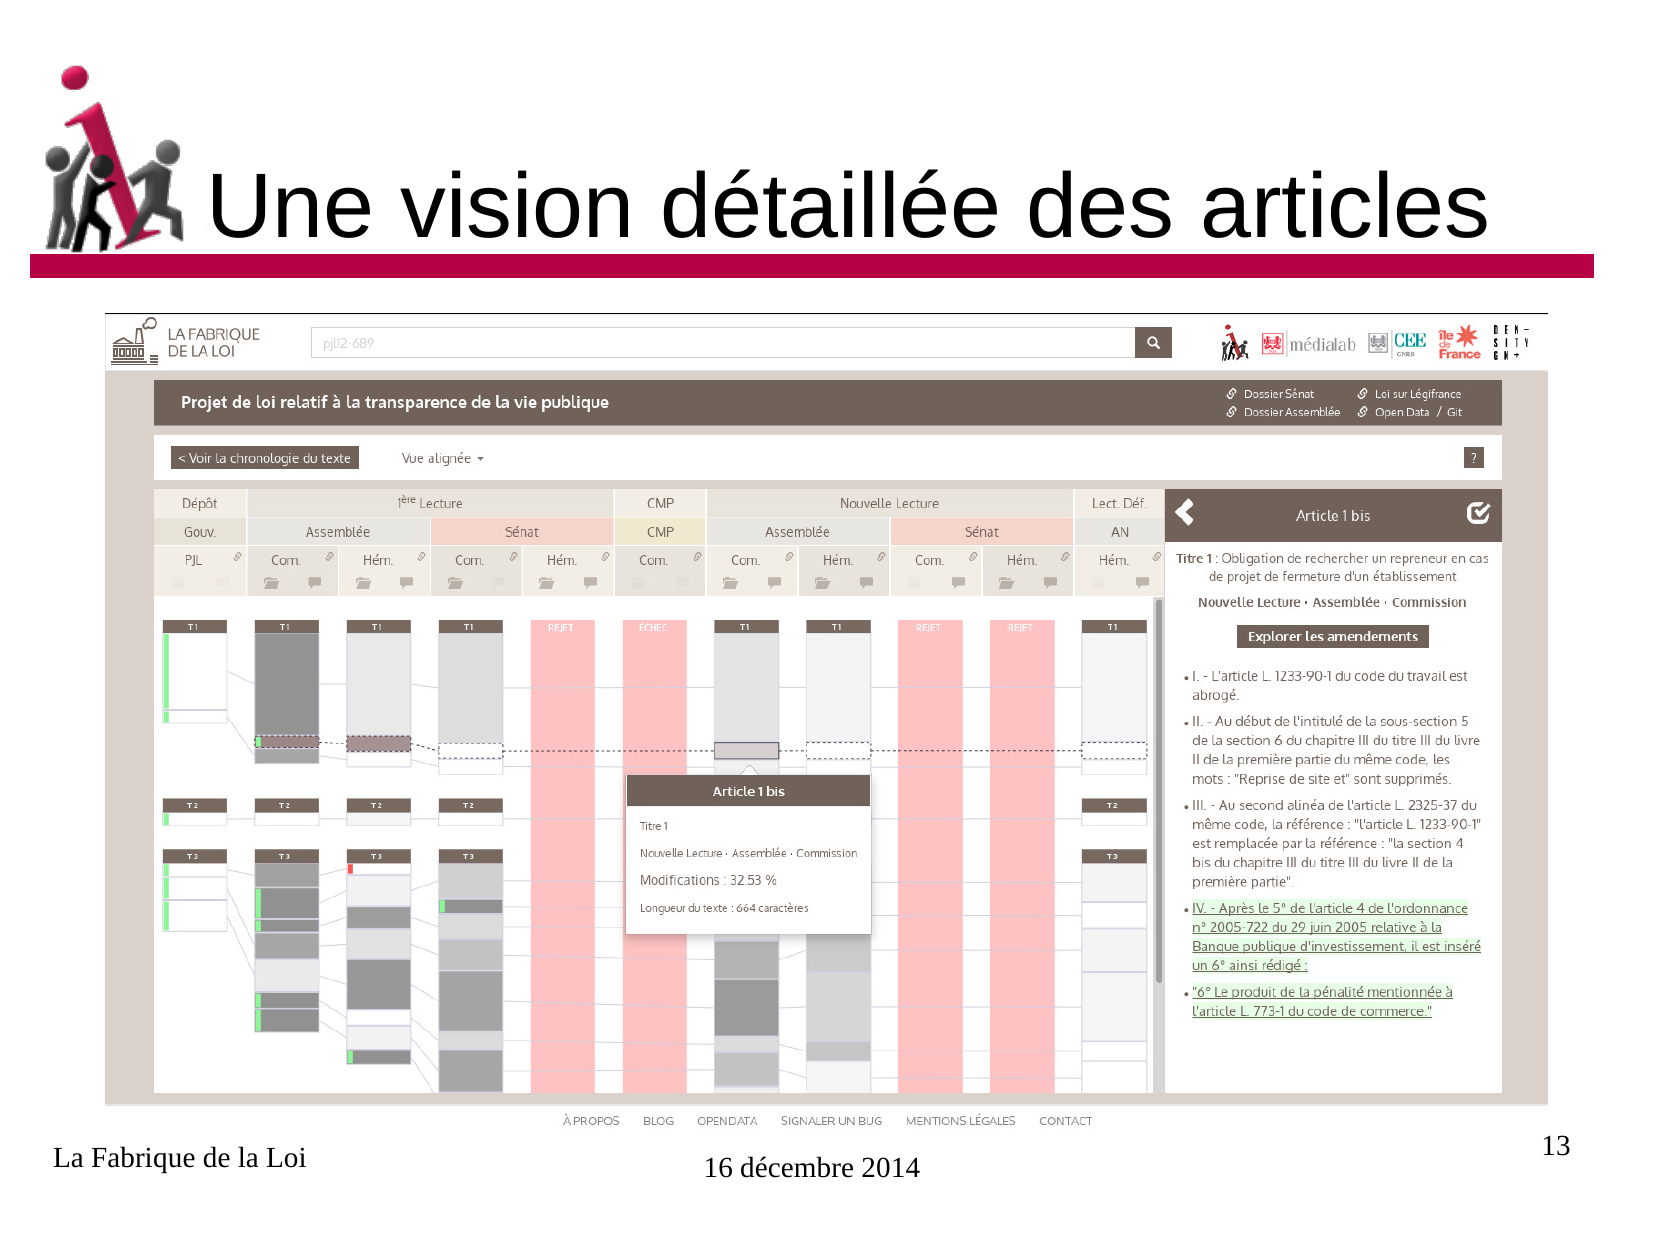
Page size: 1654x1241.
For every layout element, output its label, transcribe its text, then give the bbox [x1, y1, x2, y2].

picture [105, 313, 1548, 1133]
title Une vision détaillée des articles [206, 102, 1595, 310]
picture [29, 60, 210, 254]
